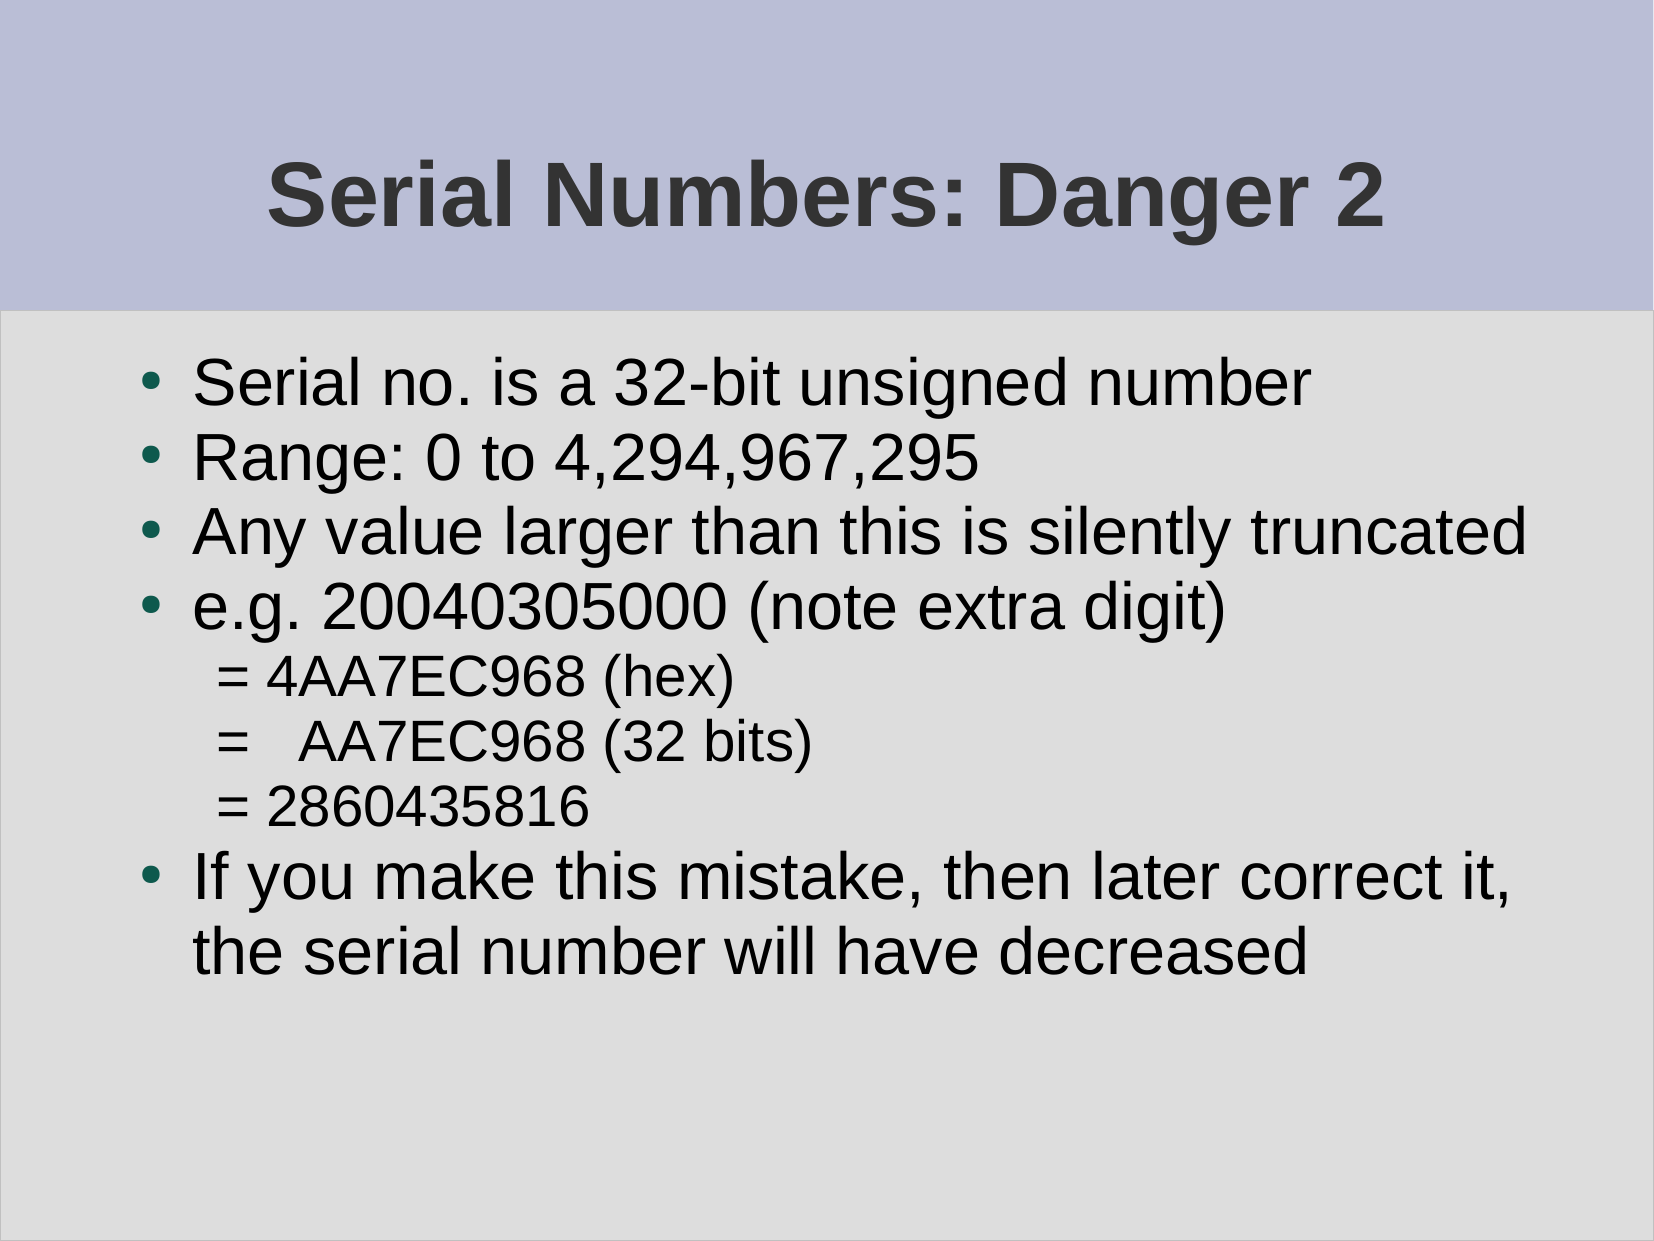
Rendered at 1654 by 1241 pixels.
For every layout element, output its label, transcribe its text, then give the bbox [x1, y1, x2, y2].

list Serial no. is a 32-bit unsigned number Range: 0 to 4,294,967,295 Any value larger than this is silently truncated e.g. 20040305000 (note extra digit) = 4AA7EC968 (hex) = AA7EC968 (32 bits) = 2860435816 If you make this mistake, then later correct it, the serial number will have decreased [121, 344, 1534, 1127]
title Serial Numbers: Danger 2 [121, 91, 1534, 299]
